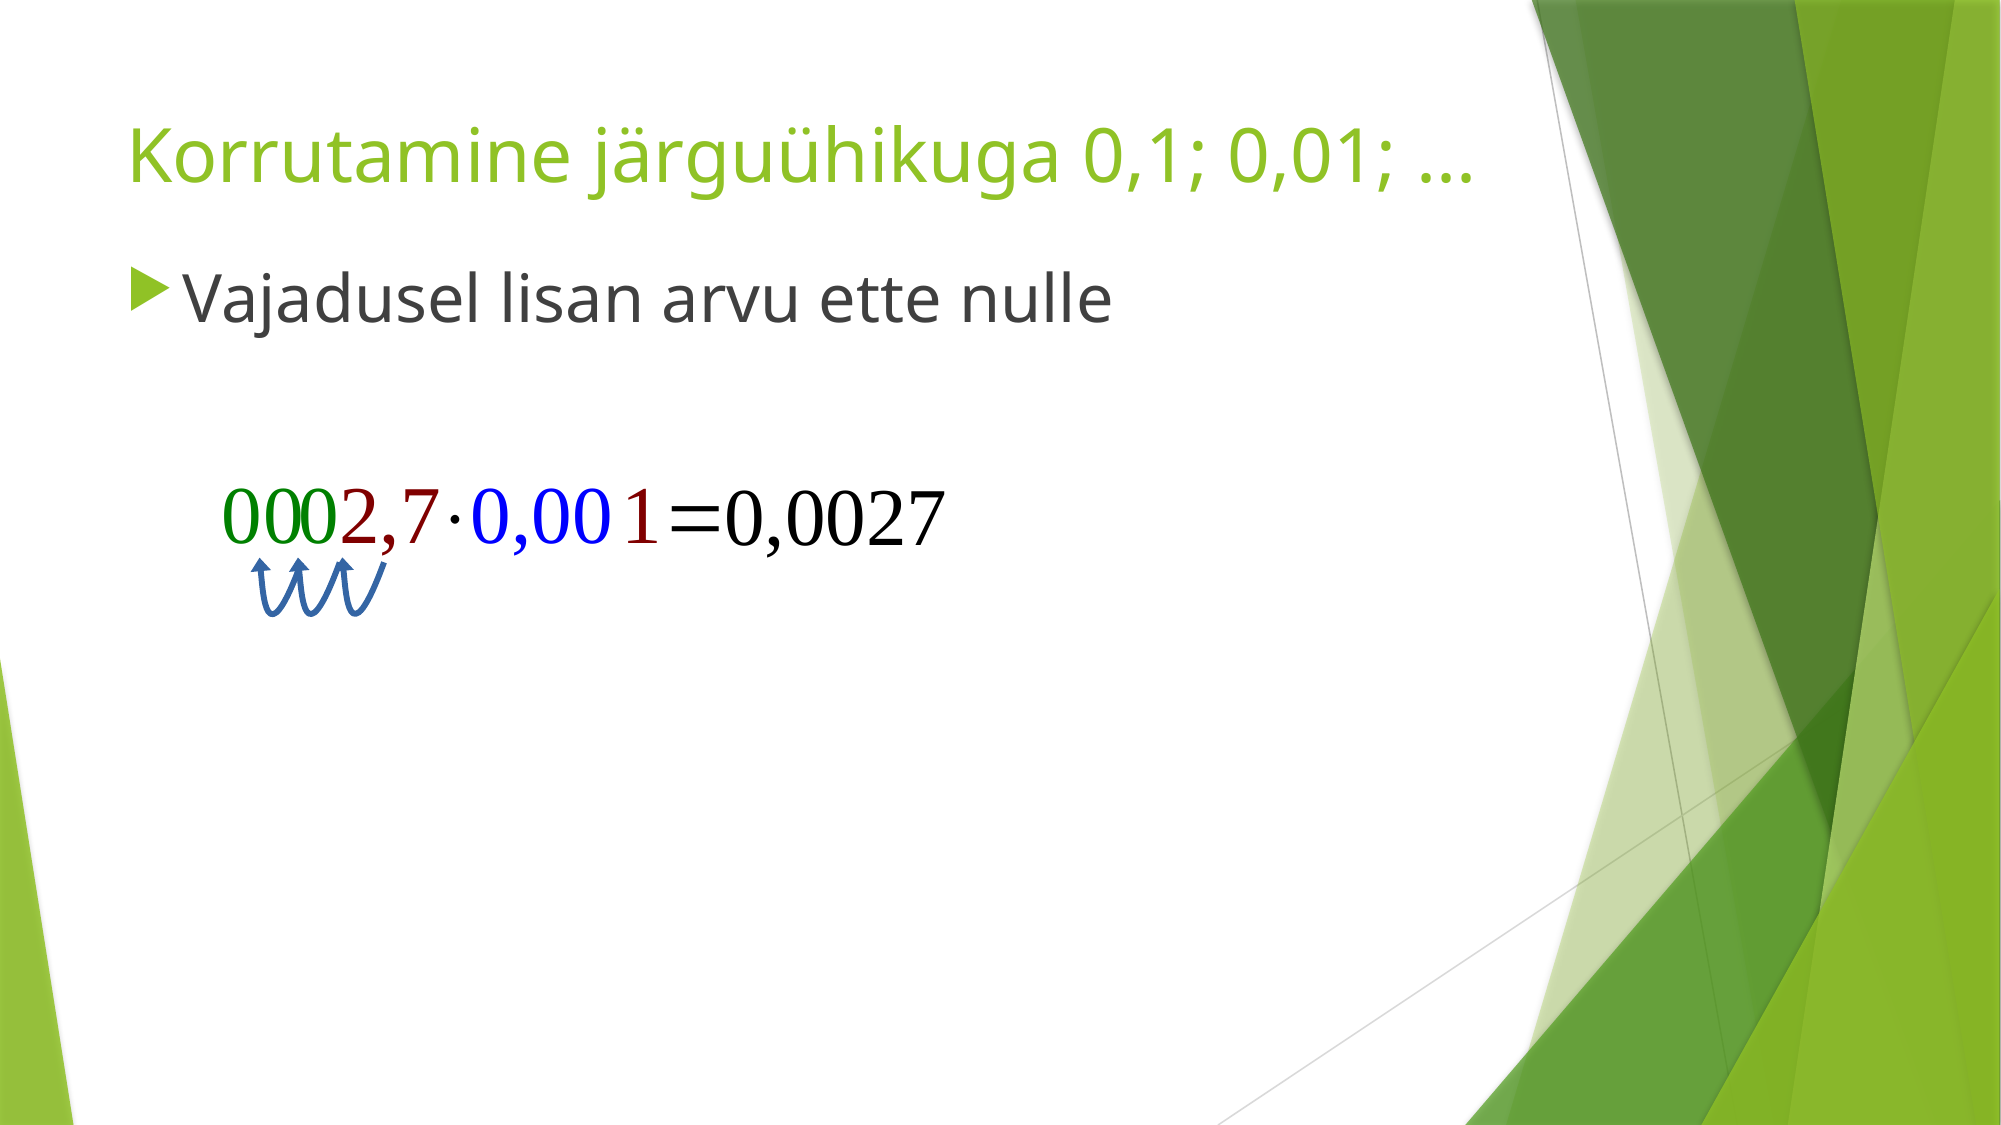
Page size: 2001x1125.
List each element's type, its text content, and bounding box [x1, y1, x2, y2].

list Vajadusel lisan arvu ette nulle [111, 248, 1522, 885]
chart [212, 470, 958, 564]
title Korrutamine järguühikuga 0,1; 0,01; ... [111, 99, 1522, 248]
